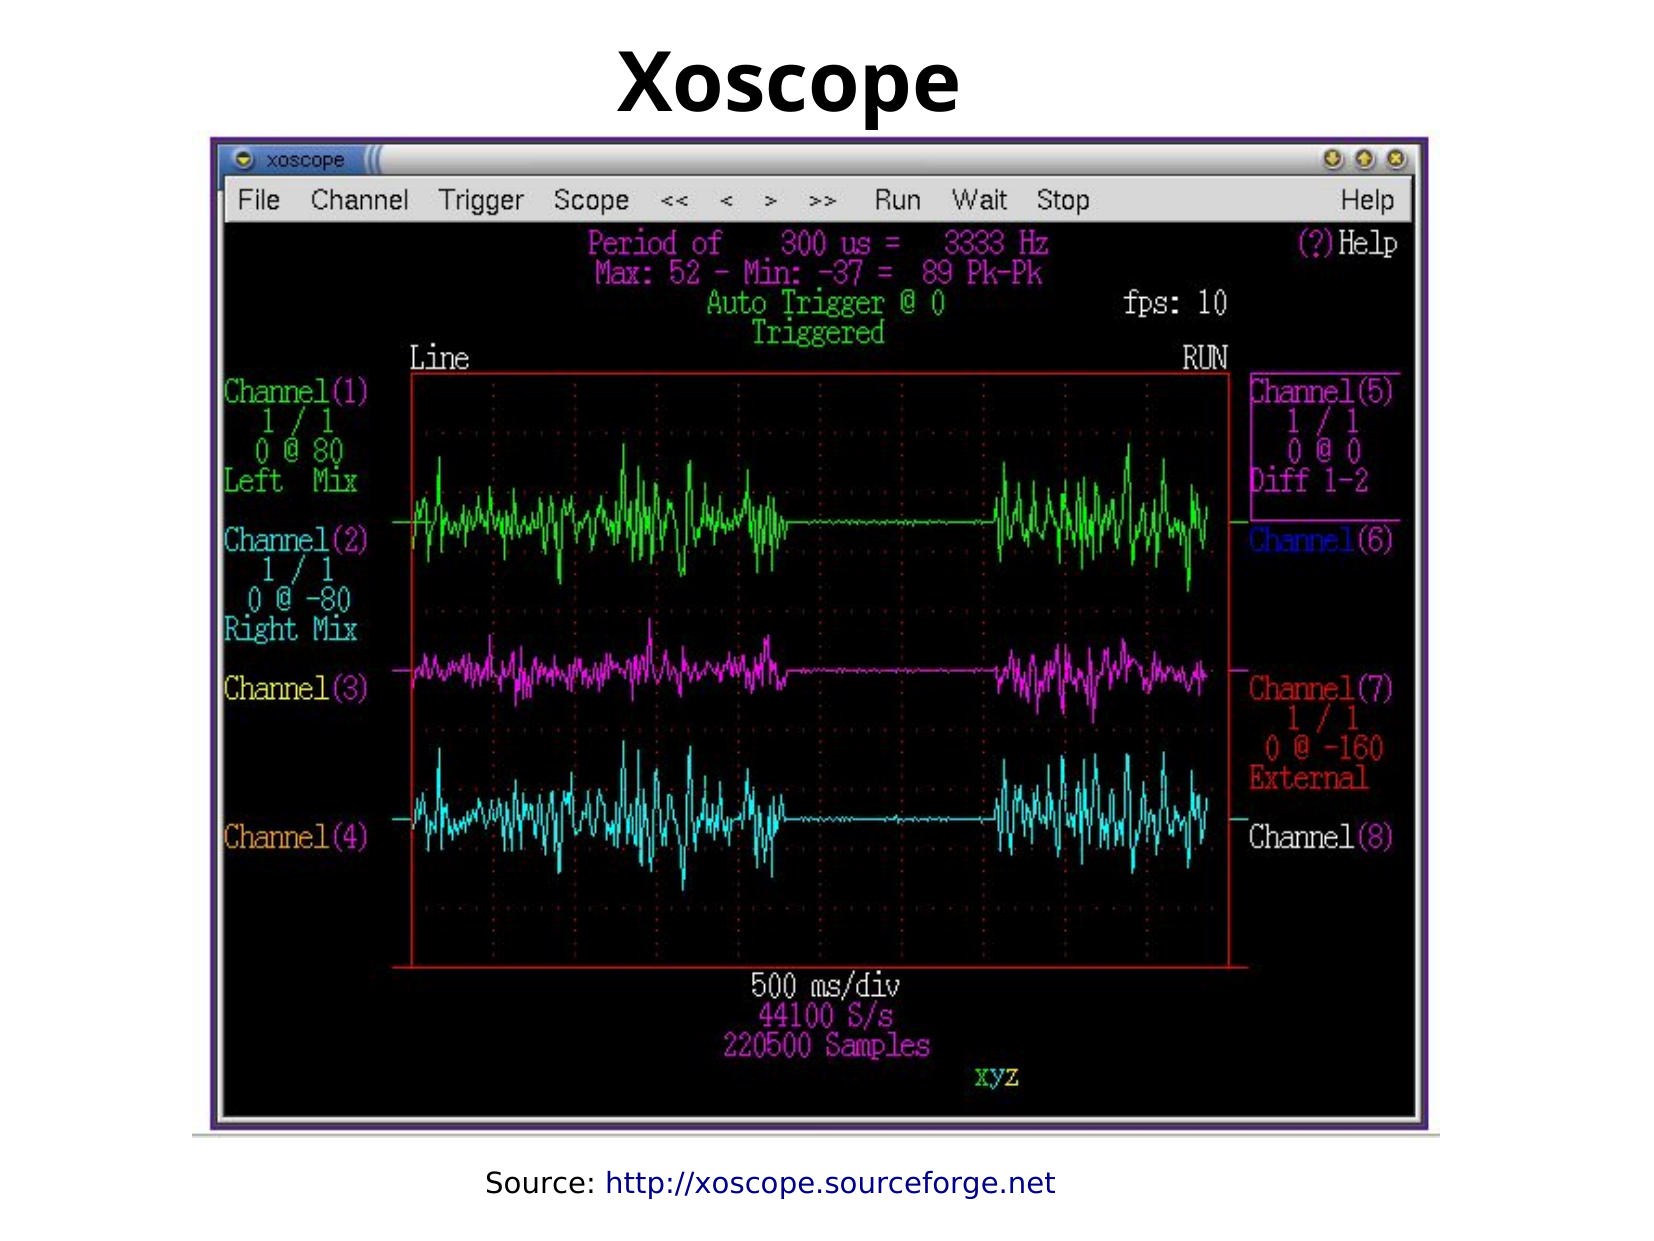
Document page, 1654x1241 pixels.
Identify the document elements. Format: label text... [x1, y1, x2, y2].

text_box Xoscope [617, 21, 1125, 130]
picture [192, 130, 1440, 1138]
text_box Source: http://xoscope.sourceforge.net [485, 1166, 1148, 1204]
